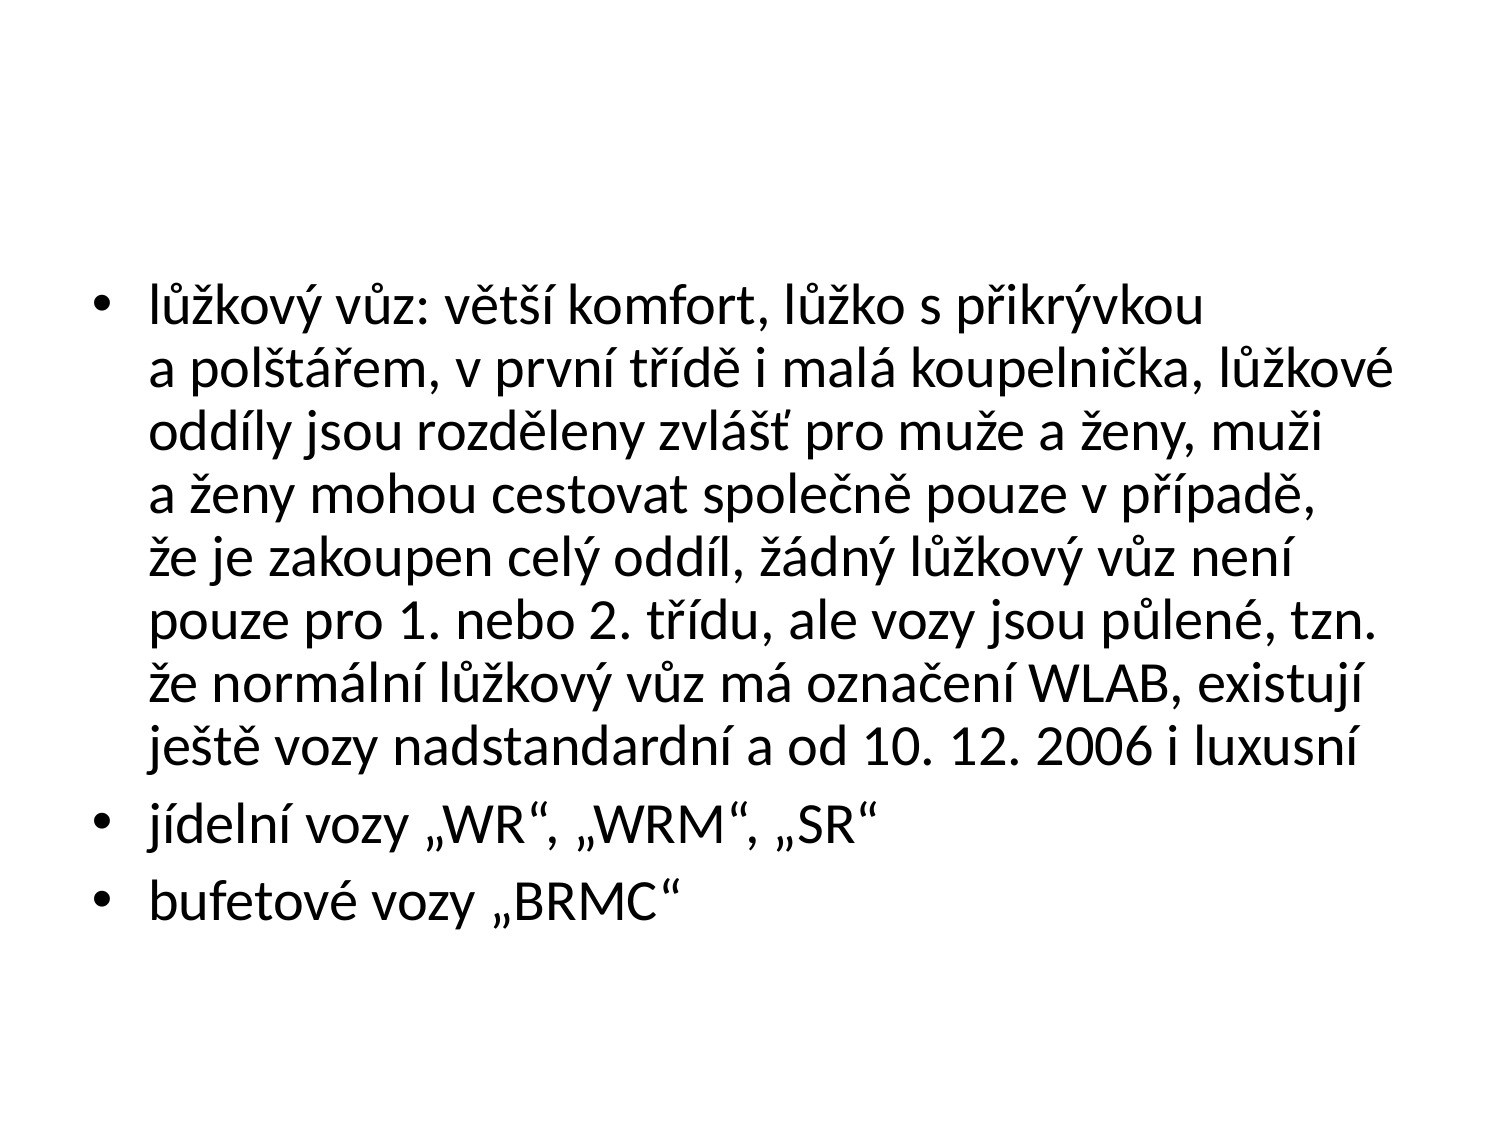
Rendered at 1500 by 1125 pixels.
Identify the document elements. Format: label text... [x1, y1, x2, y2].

list lůžkový vůz: větší komfort, lůžko s přikrývkou a polštářem, v první třídě i malá koupelnička, lůžkové oddíly jsou rozděleny zvlášť pro muže a ženy, muži a ženy mohou cestovat společně pouze v případě, že je zakoupen celý oddíl, žádný lůžkový vůz není pouze pro 1. nebo 2. třídu, ale vozy jsou půlené, tzn. že normální lůžkový vůz má označení WLAB, existují ještě vozy nadstandardní a od 10. 12. 2006 i luxusní jídelní vozy „WR“, „WRM“, „SR“ bufetové vozy „BRMC“ [76, 267, 1427, 1021]
